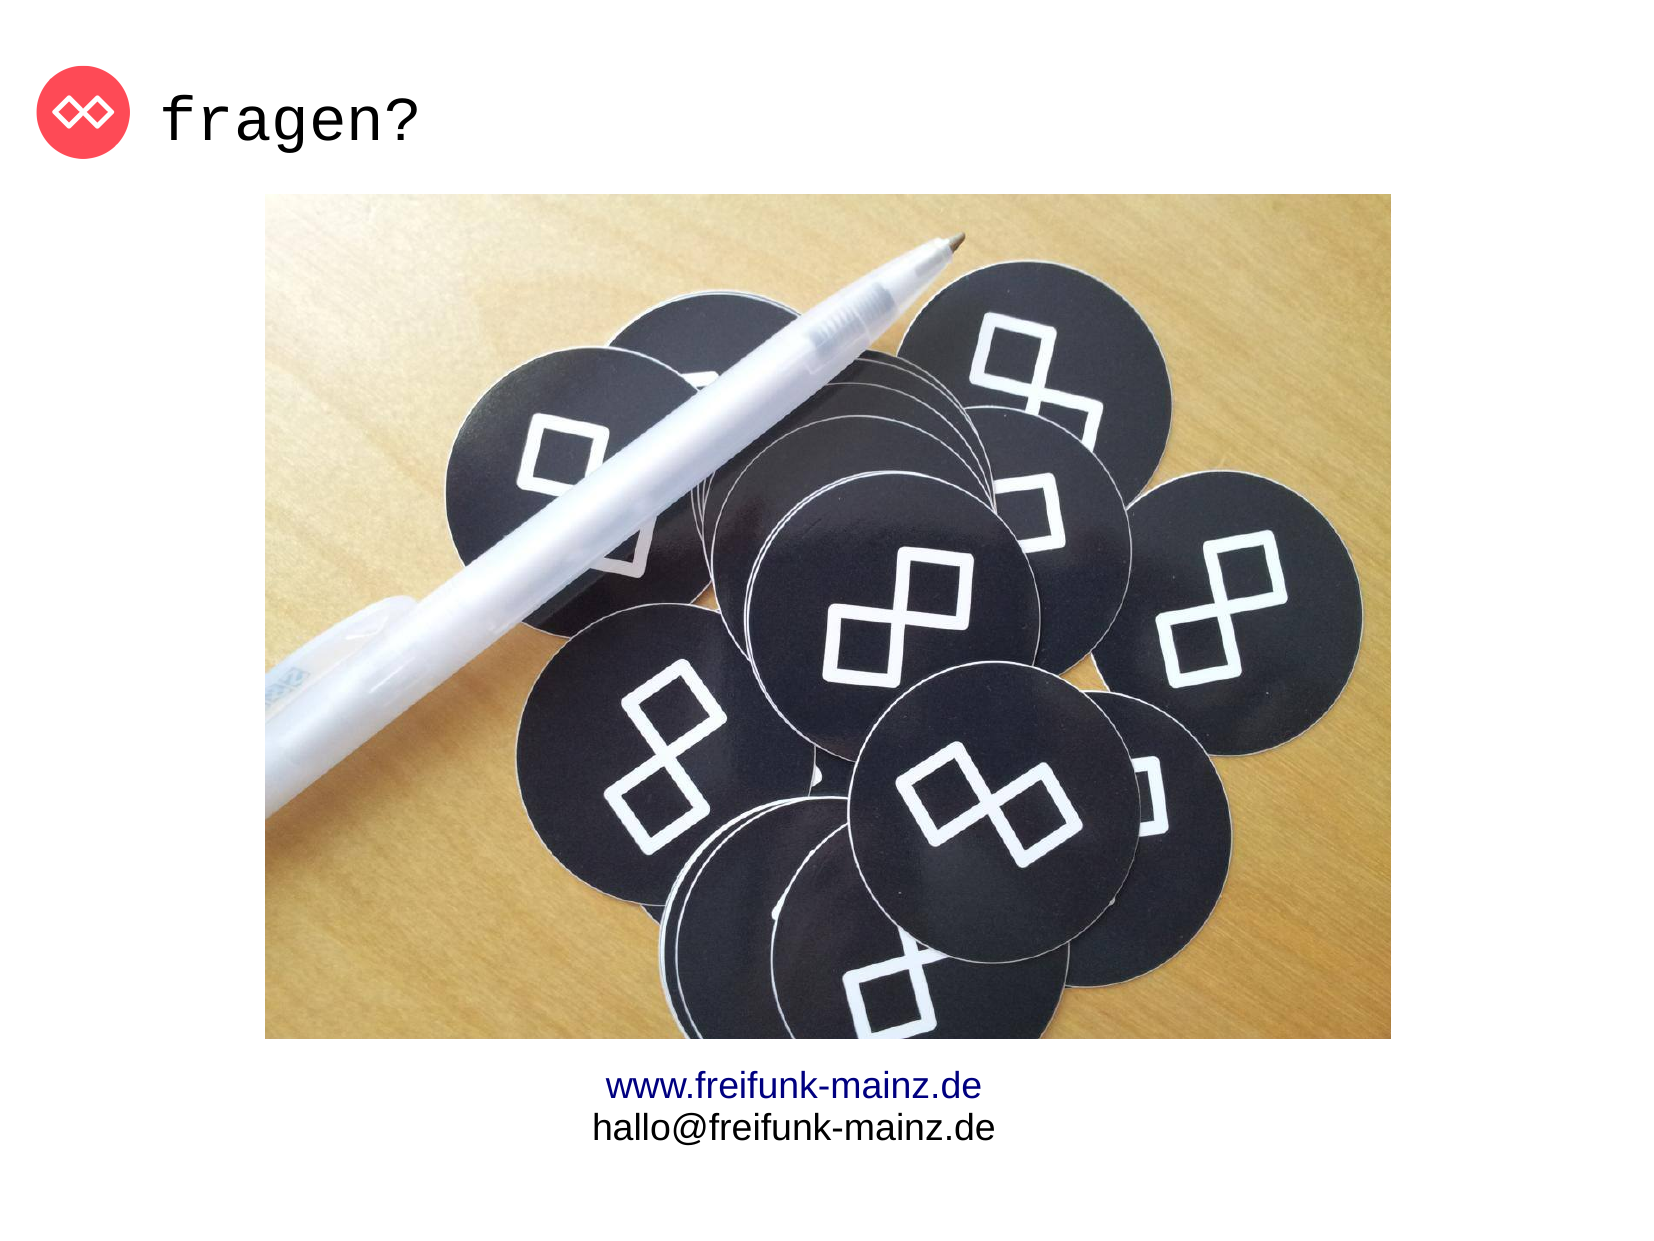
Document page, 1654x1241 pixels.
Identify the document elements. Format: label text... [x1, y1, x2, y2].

picture [265, 194, 1391, 1039]
picture [17, 46, 149, 178]
title fragen? [159, 19, 1648, 228]
text_box www.freifunk-mainz.de hallo@freifunk-mainz.de [577, 1057, 1406, 1241]
